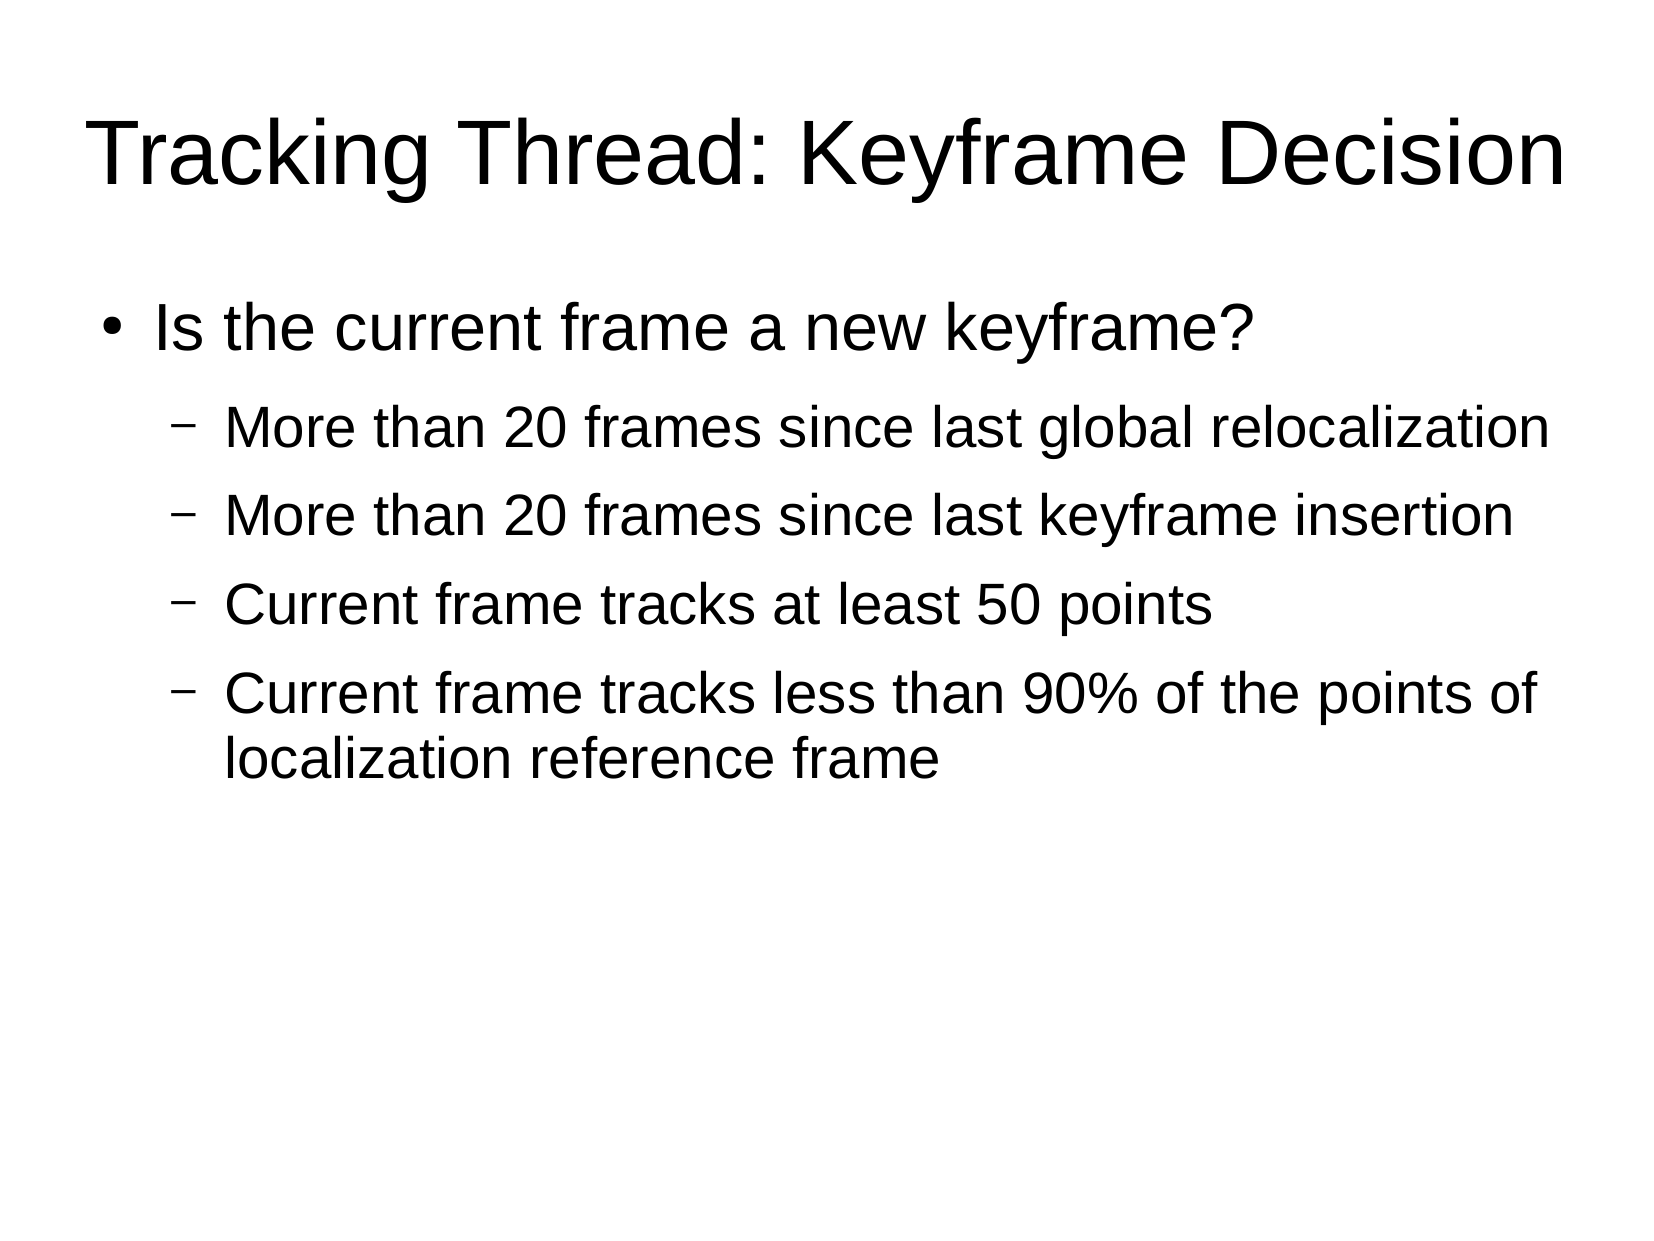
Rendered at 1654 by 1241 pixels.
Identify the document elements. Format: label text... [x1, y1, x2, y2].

list Is the current frame a new keyframe? More than 20 frames since last global relocalization More than 20 frames since last keyframe insertion Current frame tracks at least 50 points Current frame tracks less than 90% of the points of localization reference frame [82, 290, 1571, 1010]
title Tracking Thread: Keyframe Decision [82, 49, 1571, 257]
